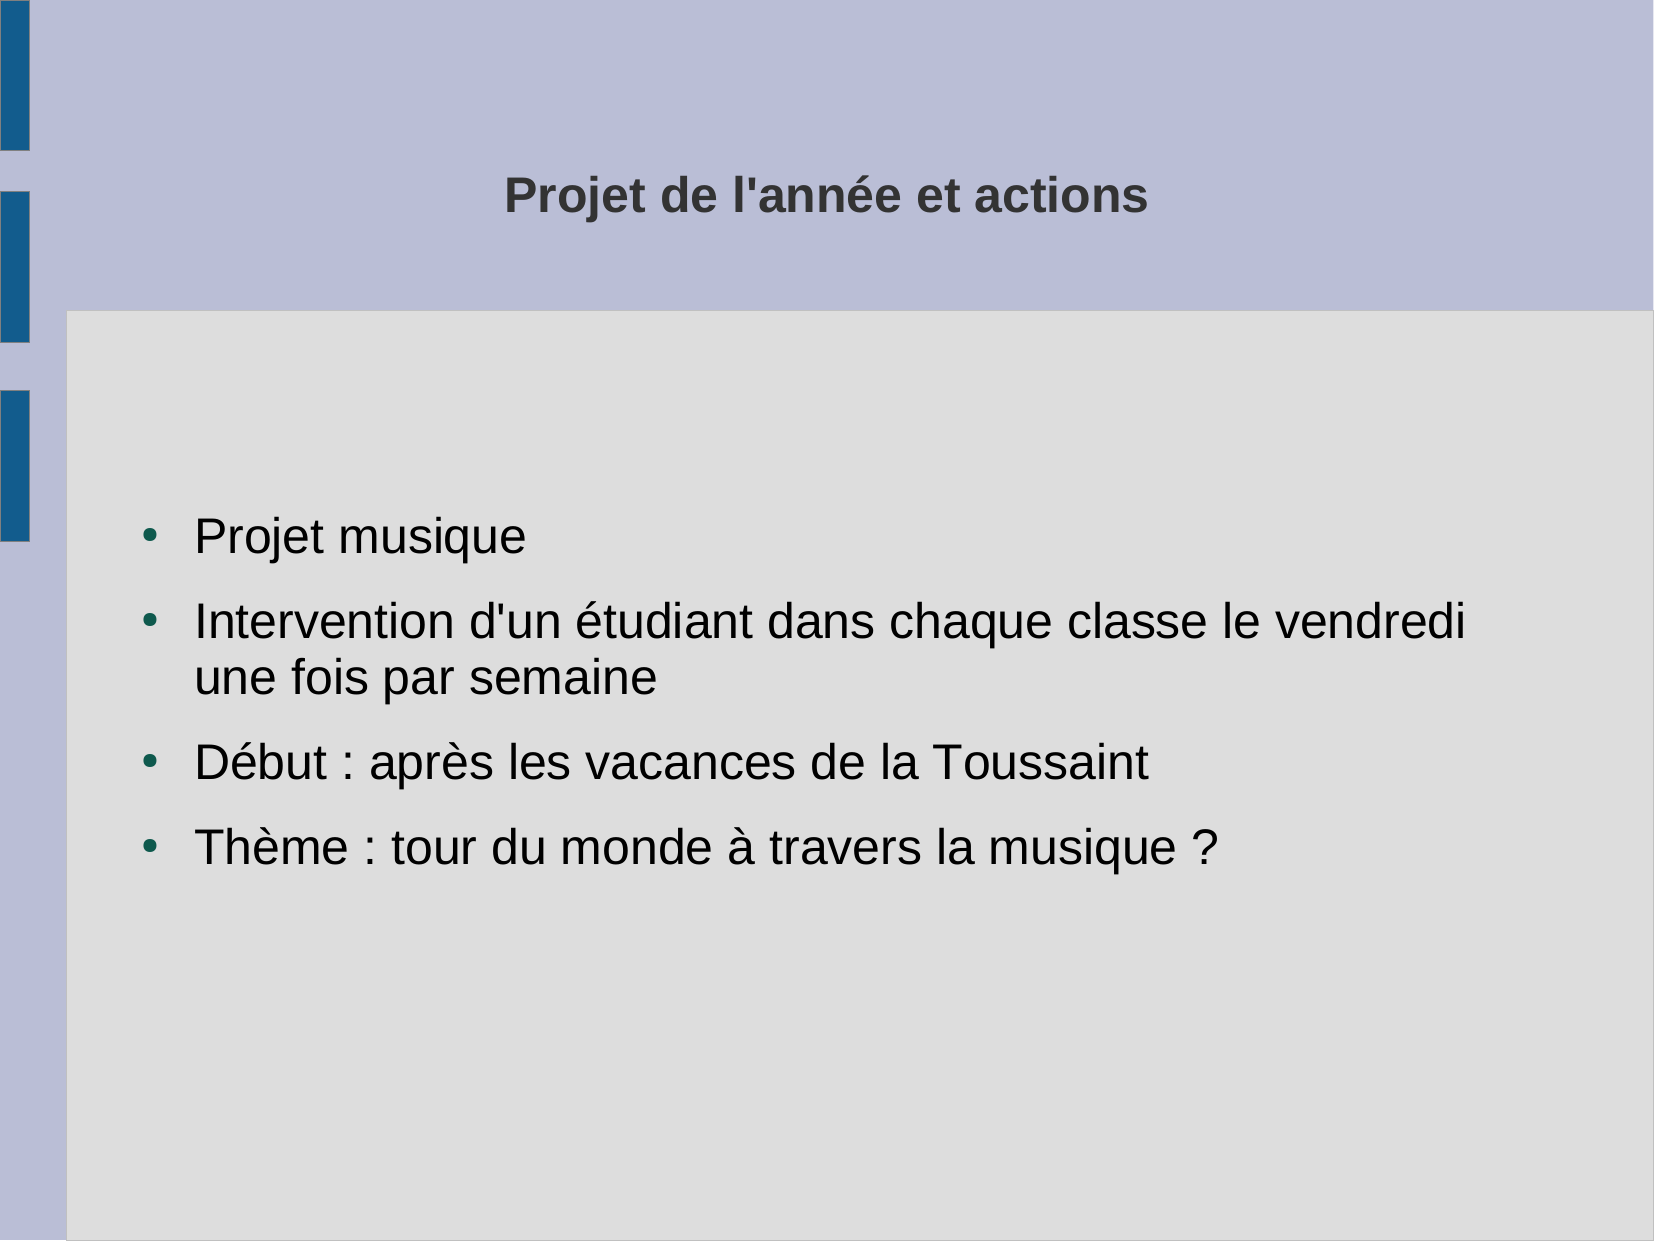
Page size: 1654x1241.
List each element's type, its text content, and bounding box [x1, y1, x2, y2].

title Projet de l'année et actions [121, 91, 1534, 299]
list Projet musique Intervention d'un étudiant dans chaque classe le vendredi une fois par semaine Début : après les vacances de la Toussaint Thème : tour du monde à travers la musique ? [123, 507, 1536, 945]
